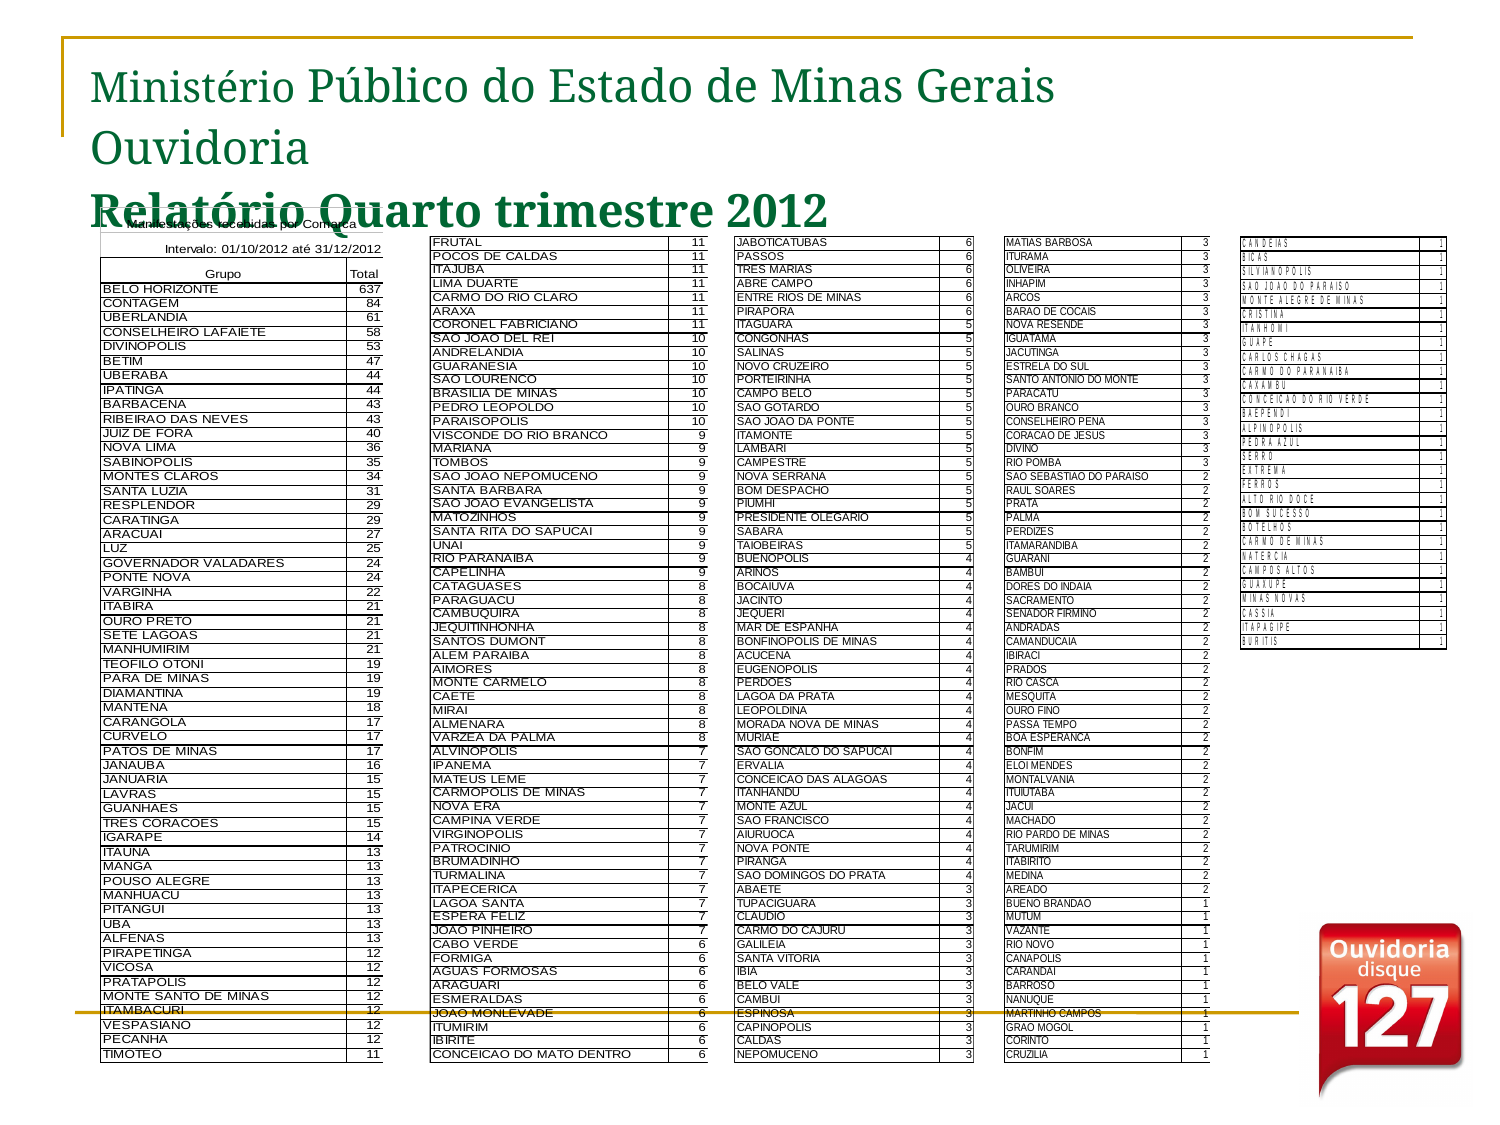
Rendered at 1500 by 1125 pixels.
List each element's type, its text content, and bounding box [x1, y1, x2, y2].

title Ministério Público do Estado de Minas Gerais Ouvidoria Relatório Quarto trimestre 2012 [75, 45, 1426, 216]
chart [1003, 236, 1211, 1063]
chart [429, 236, 709, 1063]
chart [734, 236, 975, 1063]
chart [1299, 912, 1473, 1107]
chart [99, 206, 384, 1063]
chart [1240, 236, 1447, 650]
